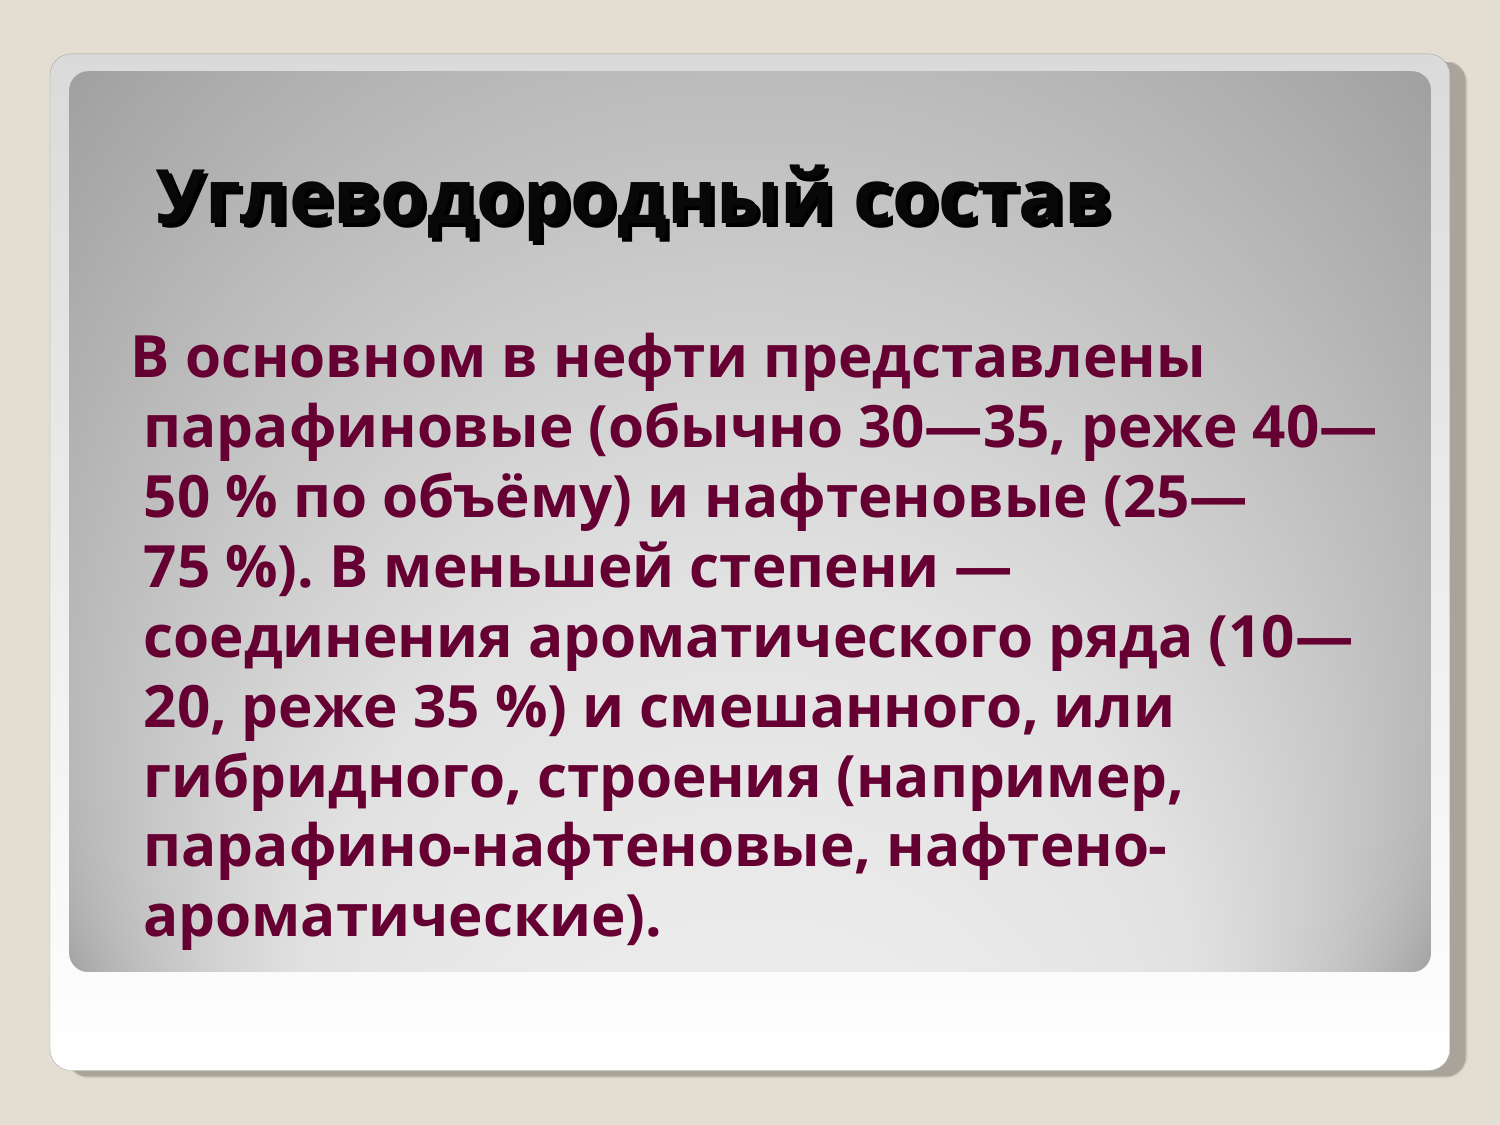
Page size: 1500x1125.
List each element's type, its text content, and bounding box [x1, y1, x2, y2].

list В основном в нефти представлены парафиновые (обычно 30—35, реже 40—50 % по объёму) и нафтеновые (25—75 %). В меньшей степени — соединения ароматического ряда (10—20, реже 35 %) и смешанного, или гибридного, строения (например, парафино-нафтеновые, нафтено-ароматические). [70, 304, 1413, 992]
picture [69, 71, 1431, 972]
title Углеводородный состав [140, 93, 1430, 247]
